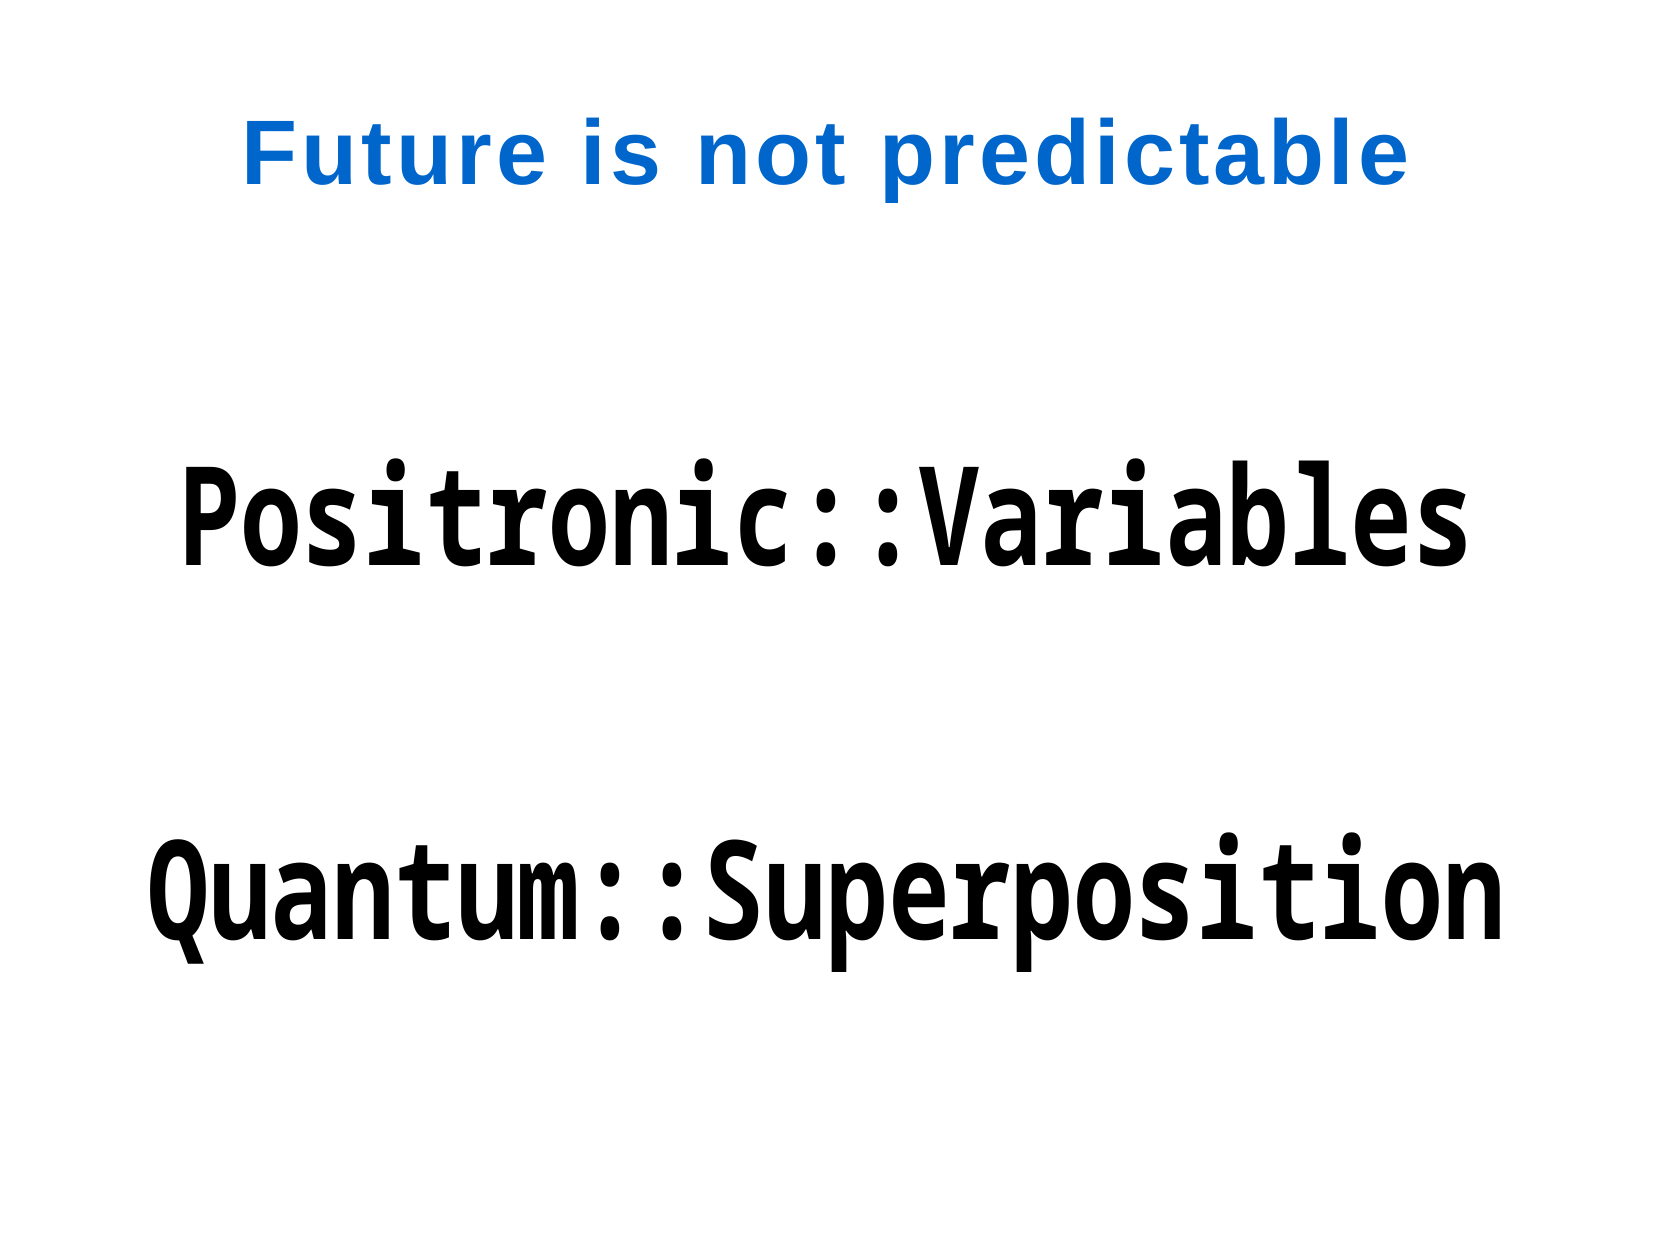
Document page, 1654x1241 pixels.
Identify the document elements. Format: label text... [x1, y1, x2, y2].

subtitle Positronic::Variables Quantum::Superposition [82, 290, 1571, 1109]
title Future is not predictable [82, 49, 1571, 257]
